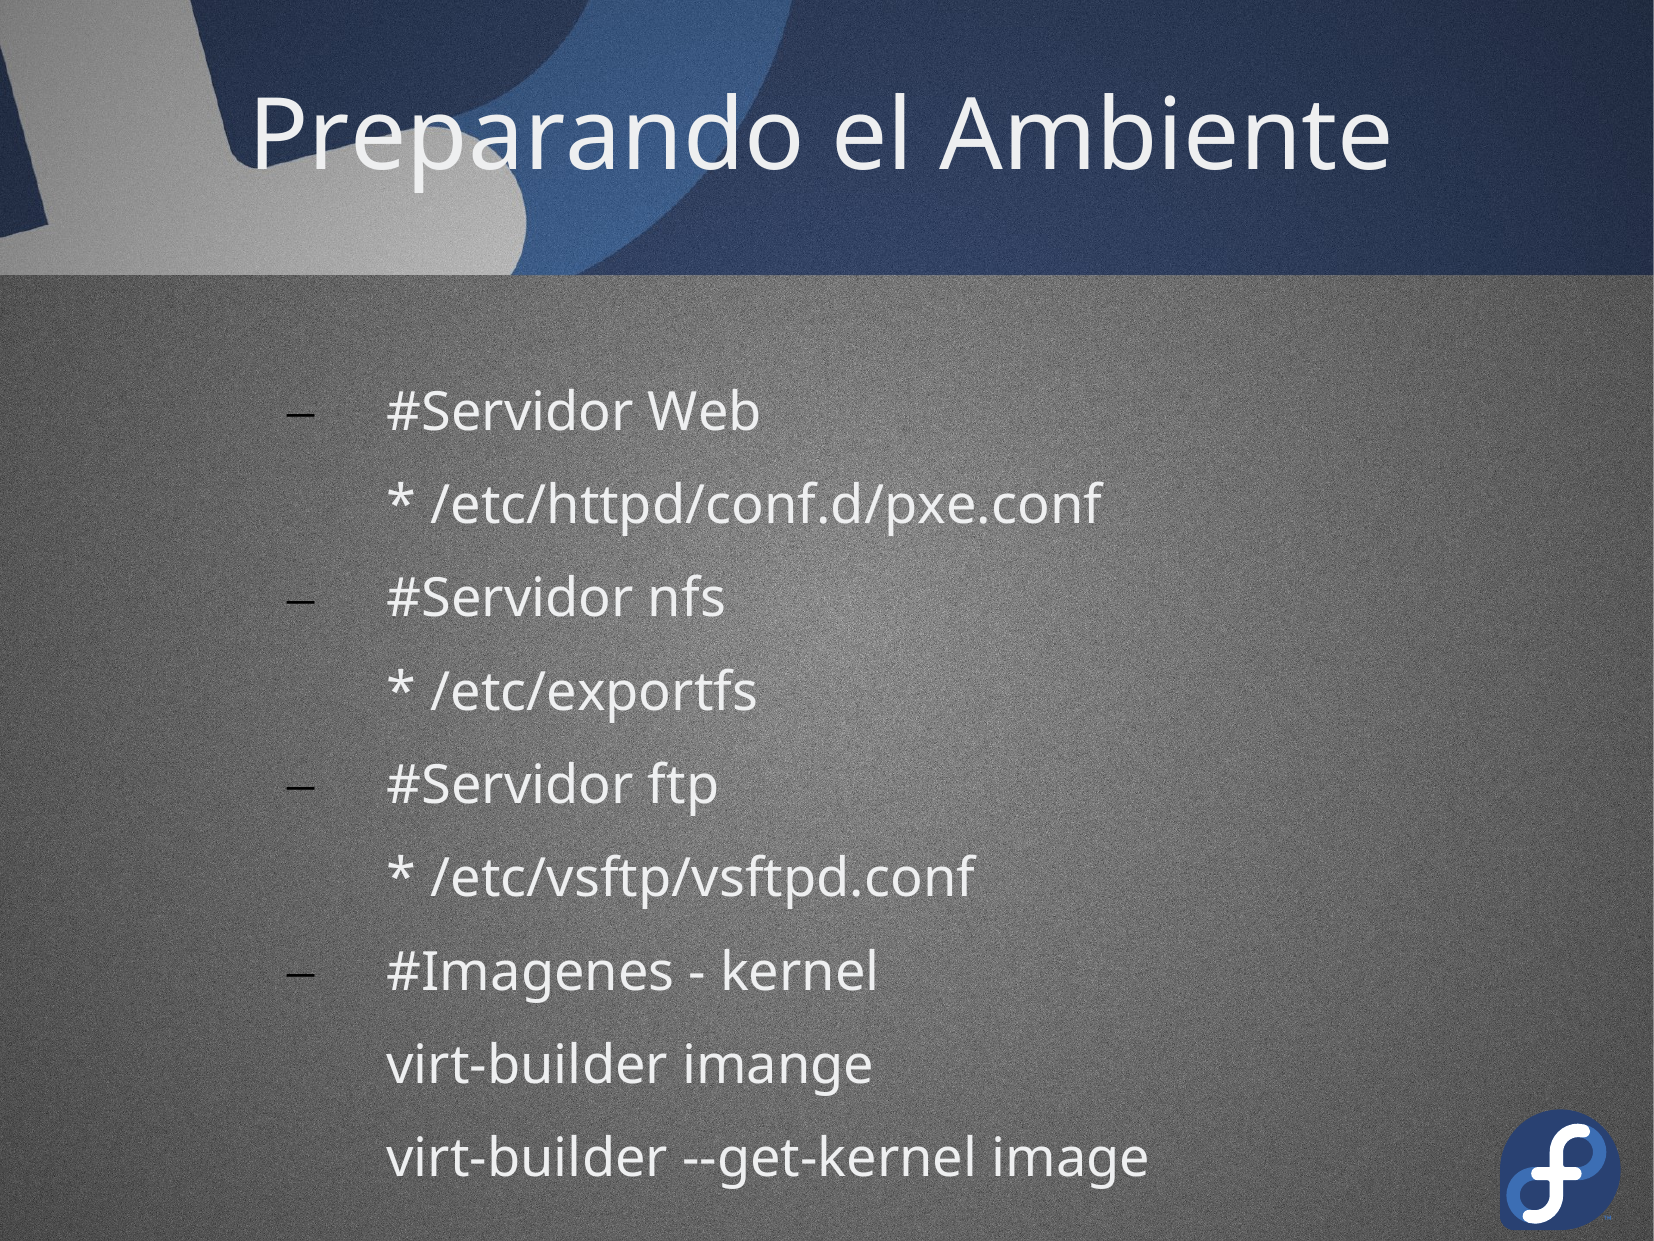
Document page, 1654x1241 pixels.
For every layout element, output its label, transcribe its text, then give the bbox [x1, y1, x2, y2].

text_box Preparando el Ambiente [83, 30, 1561, 237]
picture [0, 0, 1654, 1241]
text_box #Servidor Web * /etc/httpd/conf.d/pxe.conf #Servidor nfs * /etc/exportfs #Servidor ftp * /etc/vsftp/vsftpd.conf #Imagenes - kernel virt-builder imange virt-builder --get-kernel image [180, 371, 1233, 1197]
